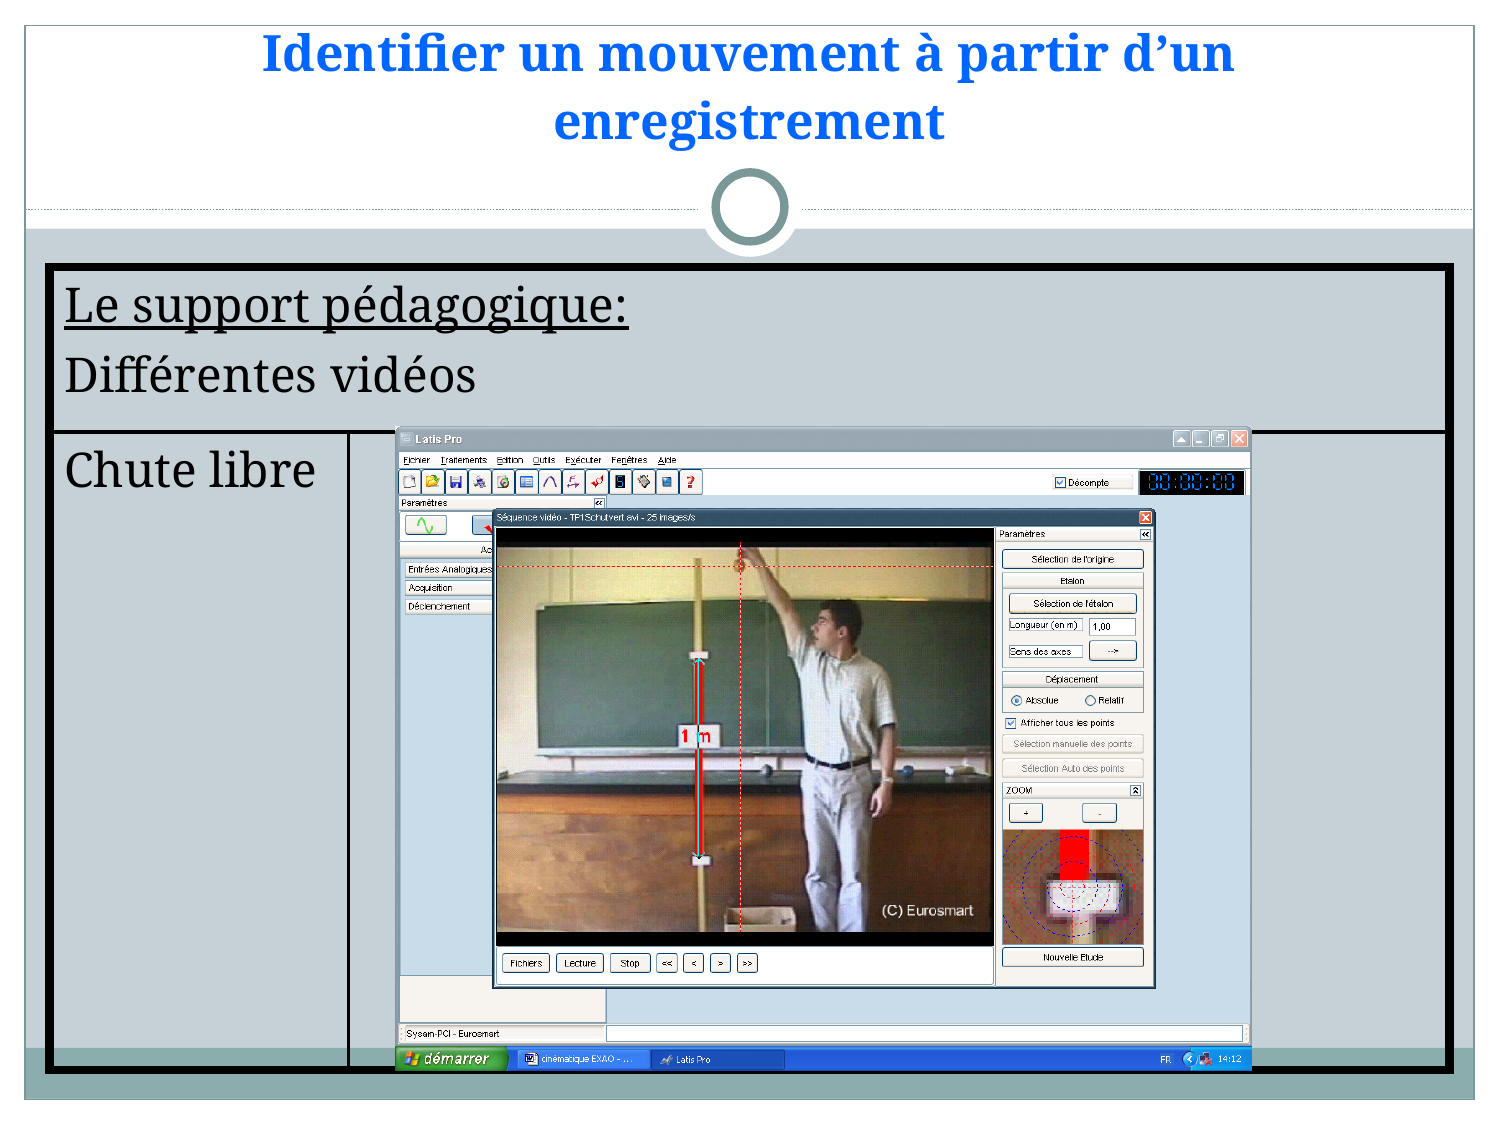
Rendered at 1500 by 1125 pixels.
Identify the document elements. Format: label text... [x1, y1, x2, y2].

title Identifier un mouvement à partir d’un enregistrement [49, 26, 1450, 162]
table_cell [1252, 434, 1445, 1066]
picture [395, 426, 1252, 1071]
table_header Le support pédagogique: Différentes vidéos [54, 271, 1445, 430]
table_cell Chute libre [54, 434, 347, 1066]
table_cell [350, 434, 395, 1066]
